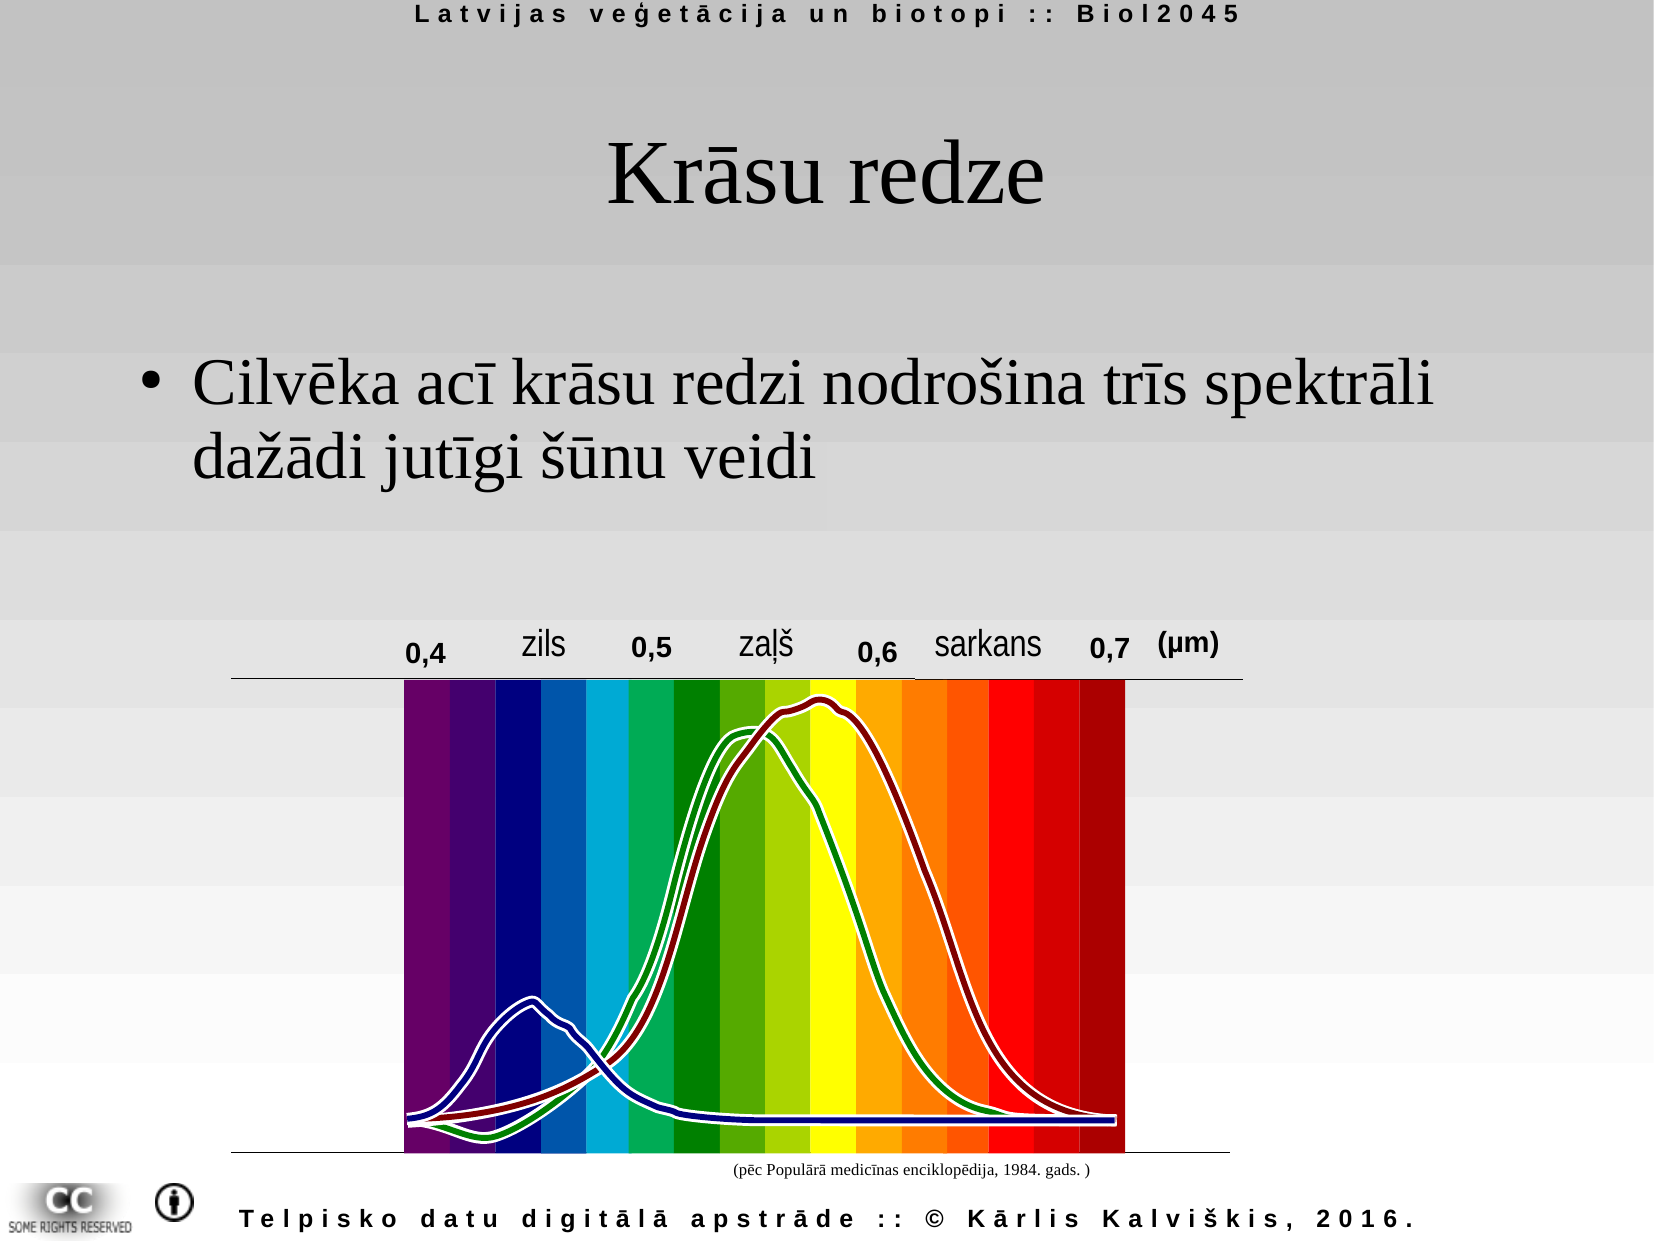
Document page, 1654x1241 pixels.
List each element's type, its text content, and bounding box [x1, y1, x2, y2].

picture [0, 0, 1654, 1241]
title Krāsu redze [29, 49, 1625, 296]
text_box [465, 1127, 500, 1132]
text_box [404, 1127, 1126, 1154]
list Cilvēka acī krāsu redzi nodrošina trīs spektrāli dažādi jutīgi šūnu veidi [121, 344, 1534, 1127]
text_box (pēc Populārā medicīnas enciklopēdija, 1984. gads. ) [733, 1160, 1089, 1179]
